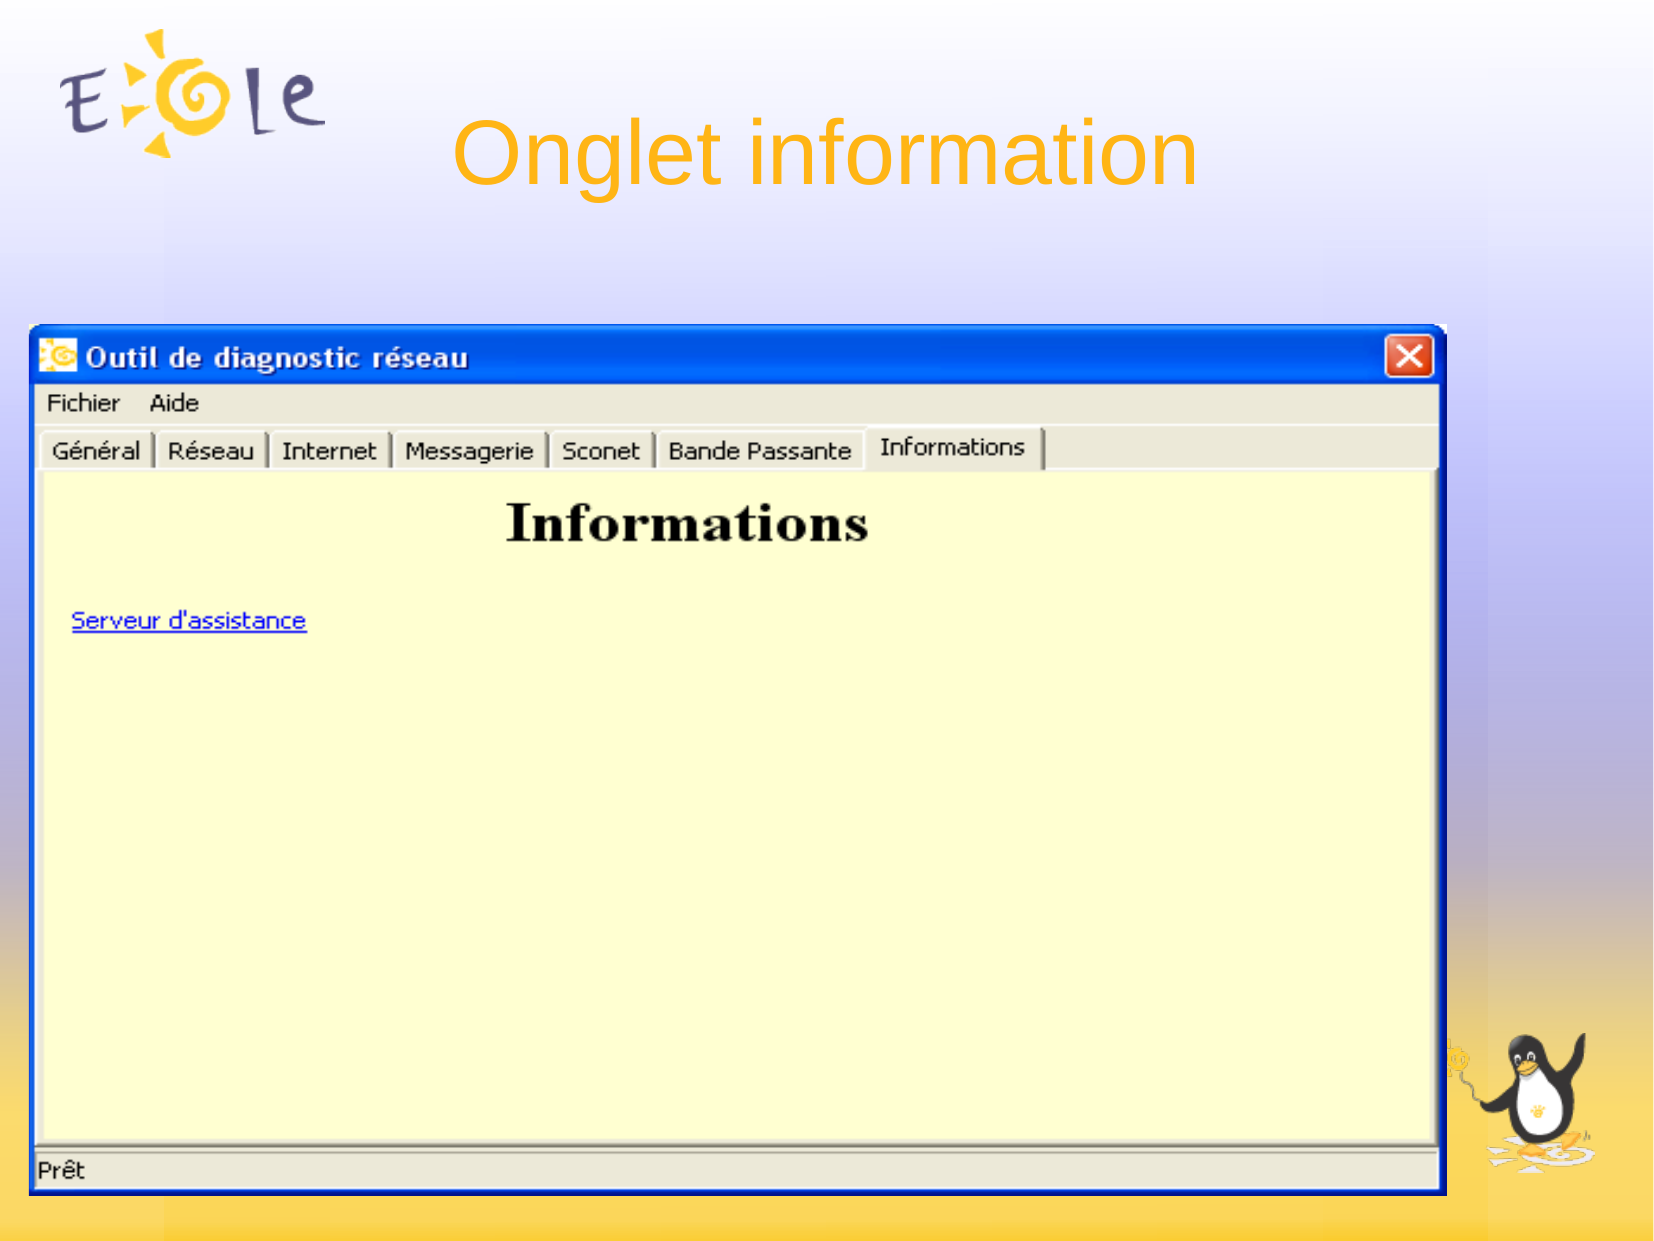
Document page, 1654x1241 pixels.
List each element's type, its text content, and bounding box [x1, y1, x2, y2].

title Onglet information [82, 49, 1571, 257]
picture [0, 0, 1654, 1241]
